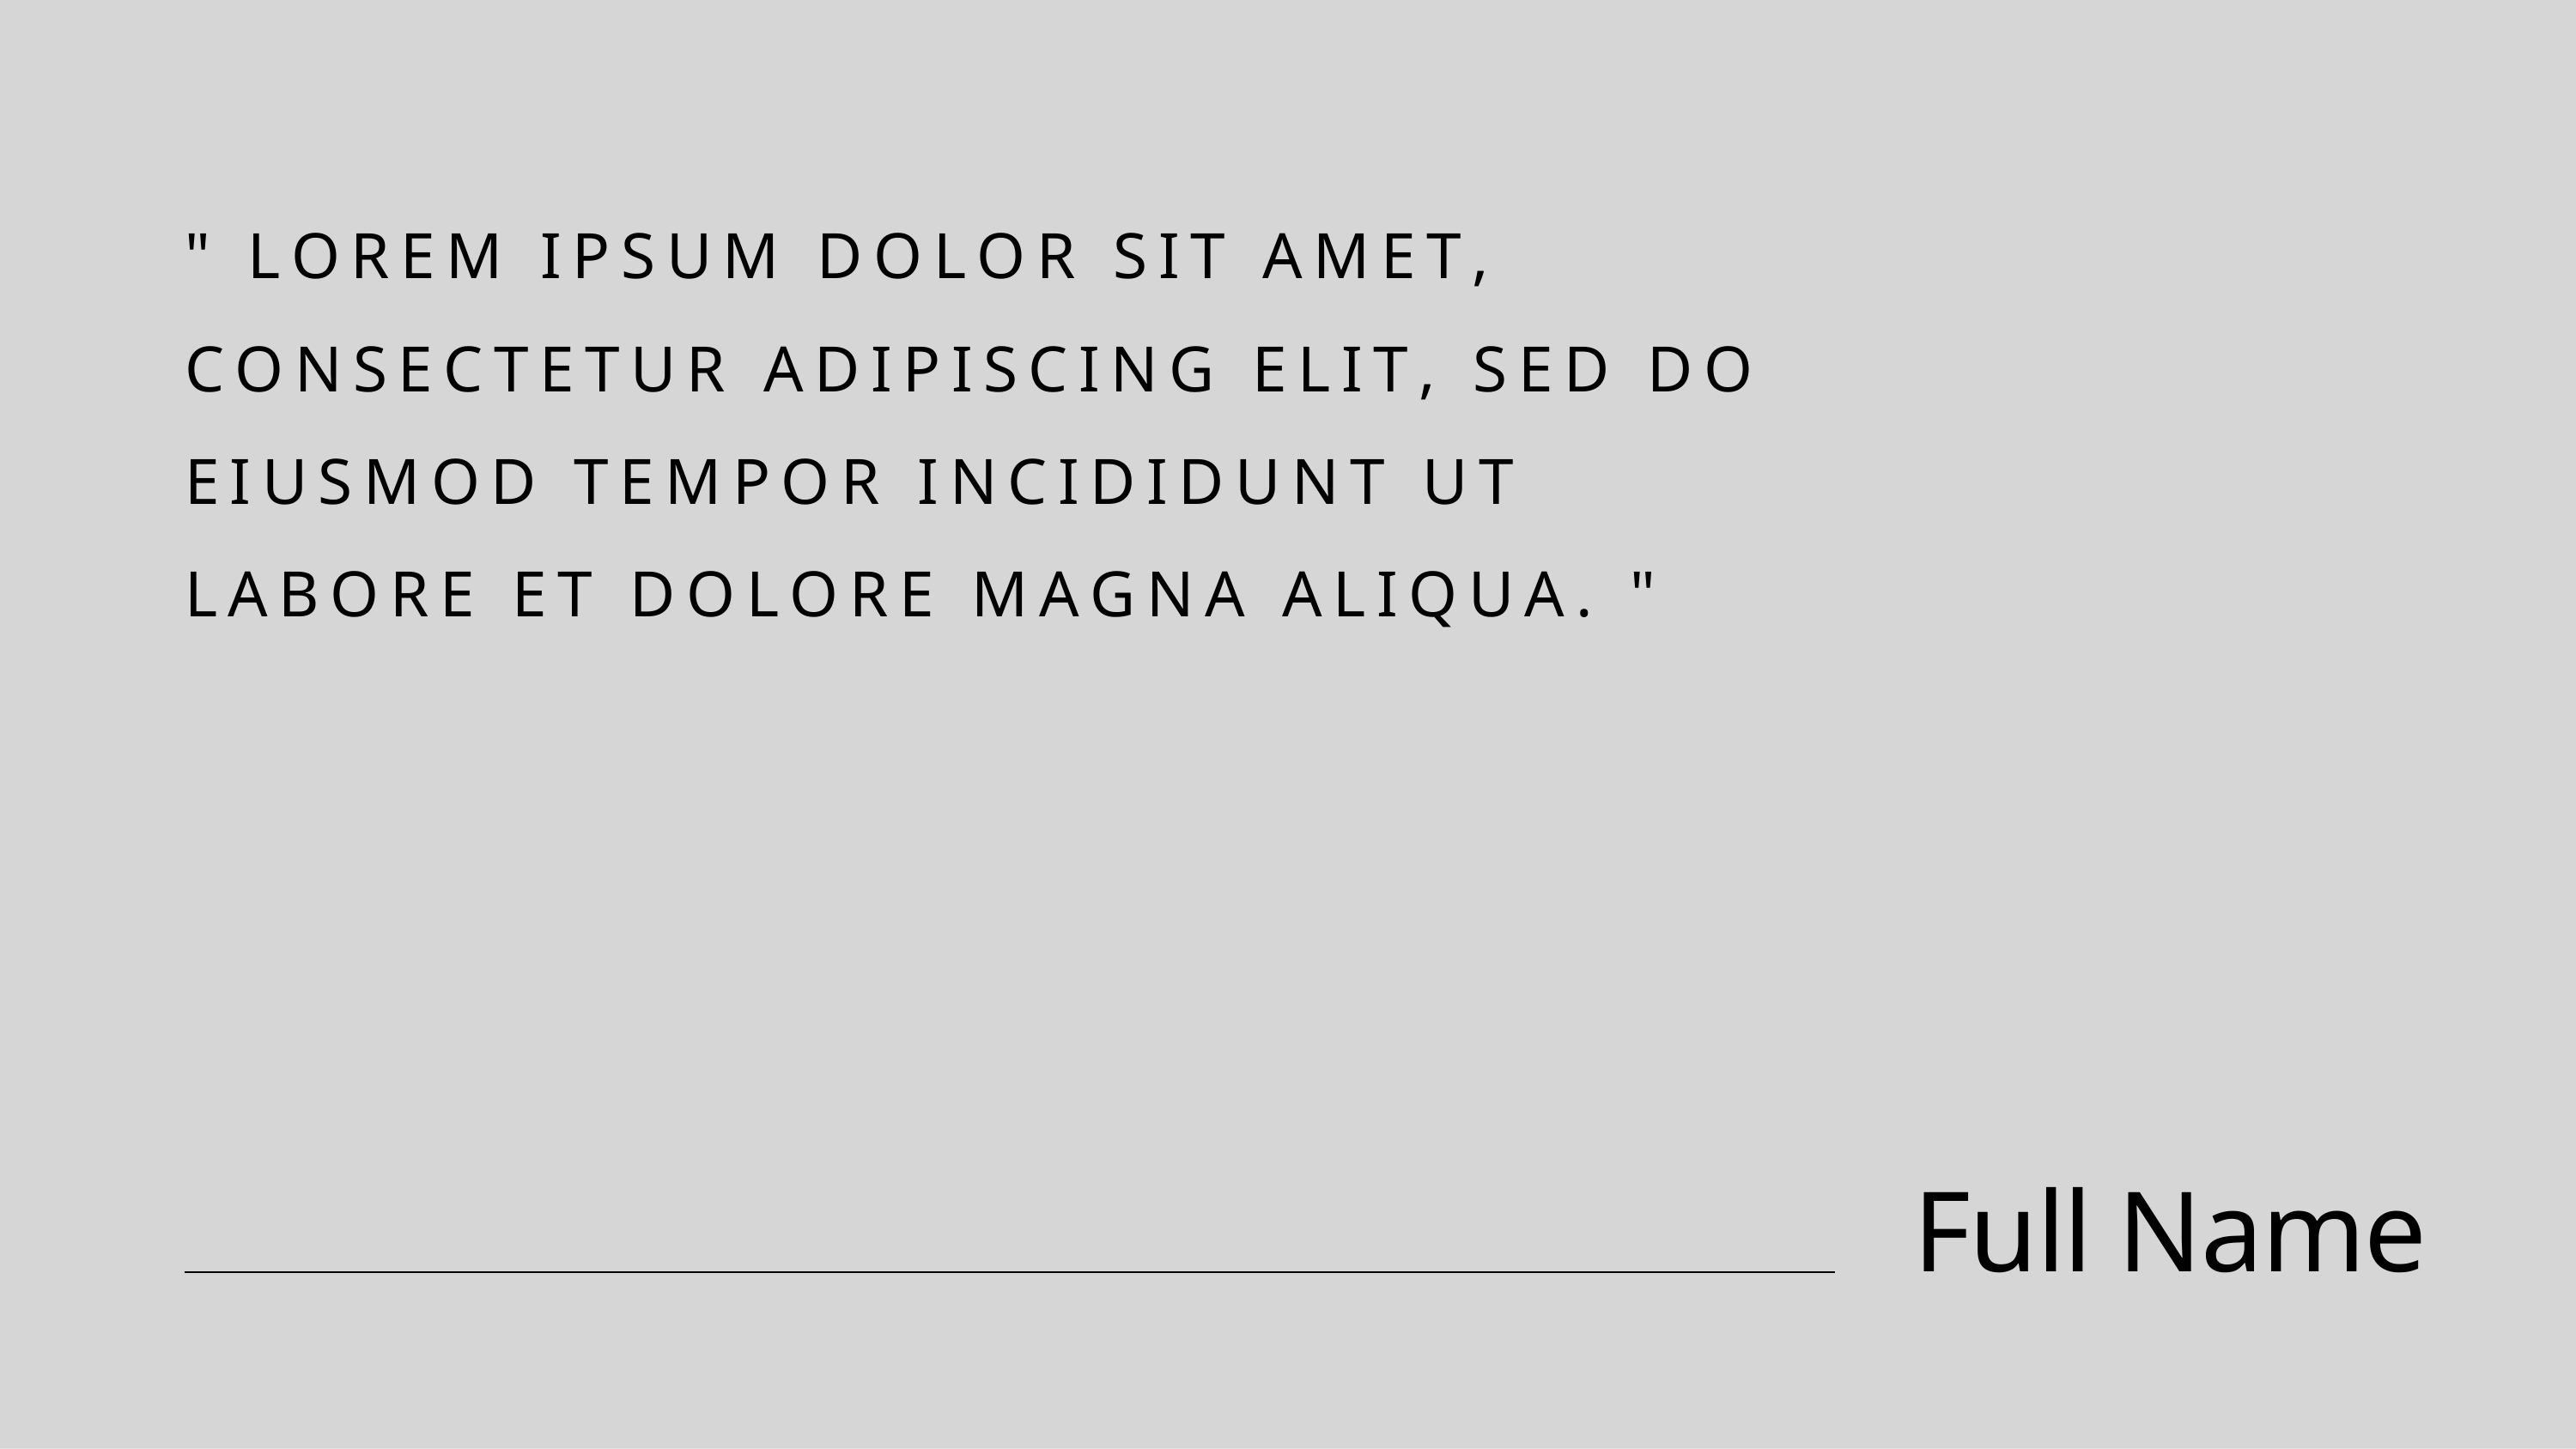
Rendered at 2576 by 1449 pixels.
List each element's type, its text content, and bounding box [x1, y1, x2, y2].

title " LOREM IPSUM DOLOR SIT AMET, CONSECTETUR ADIPISCING ELIT, SED DO EIUSMOD TEMPOR INCIDIDUNT UT LABORE ET DOLORE MAGNA ALIQUA. " [182, 176, 1836, 630]
text_box Full Name [1674, 1159, 2427, 1296]
